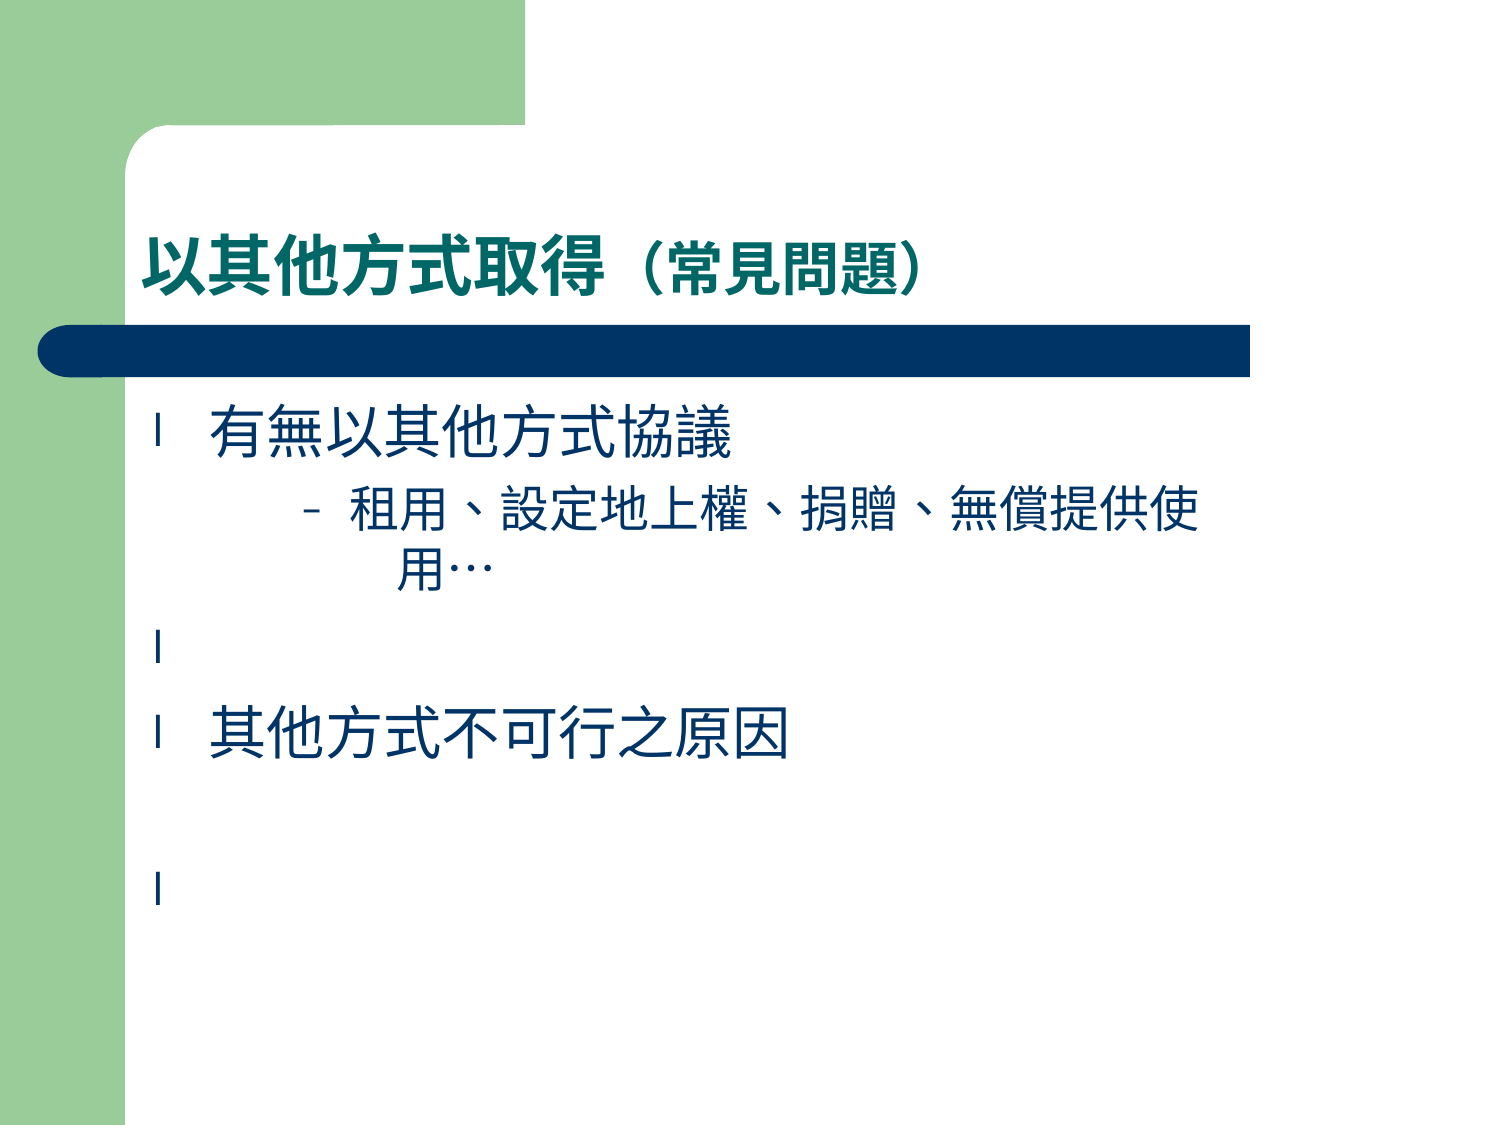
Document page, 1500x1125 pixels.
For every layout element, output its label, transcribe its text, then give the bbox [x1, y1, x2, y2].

list 有無以其他方式協議 租用、設定地上權、捐贈、無償提供使用… 其他方式不可行之原因 [137, 387, 1247, 999]
title 以其他方式取得（常見問題） [125, 125, 1426, 313]
